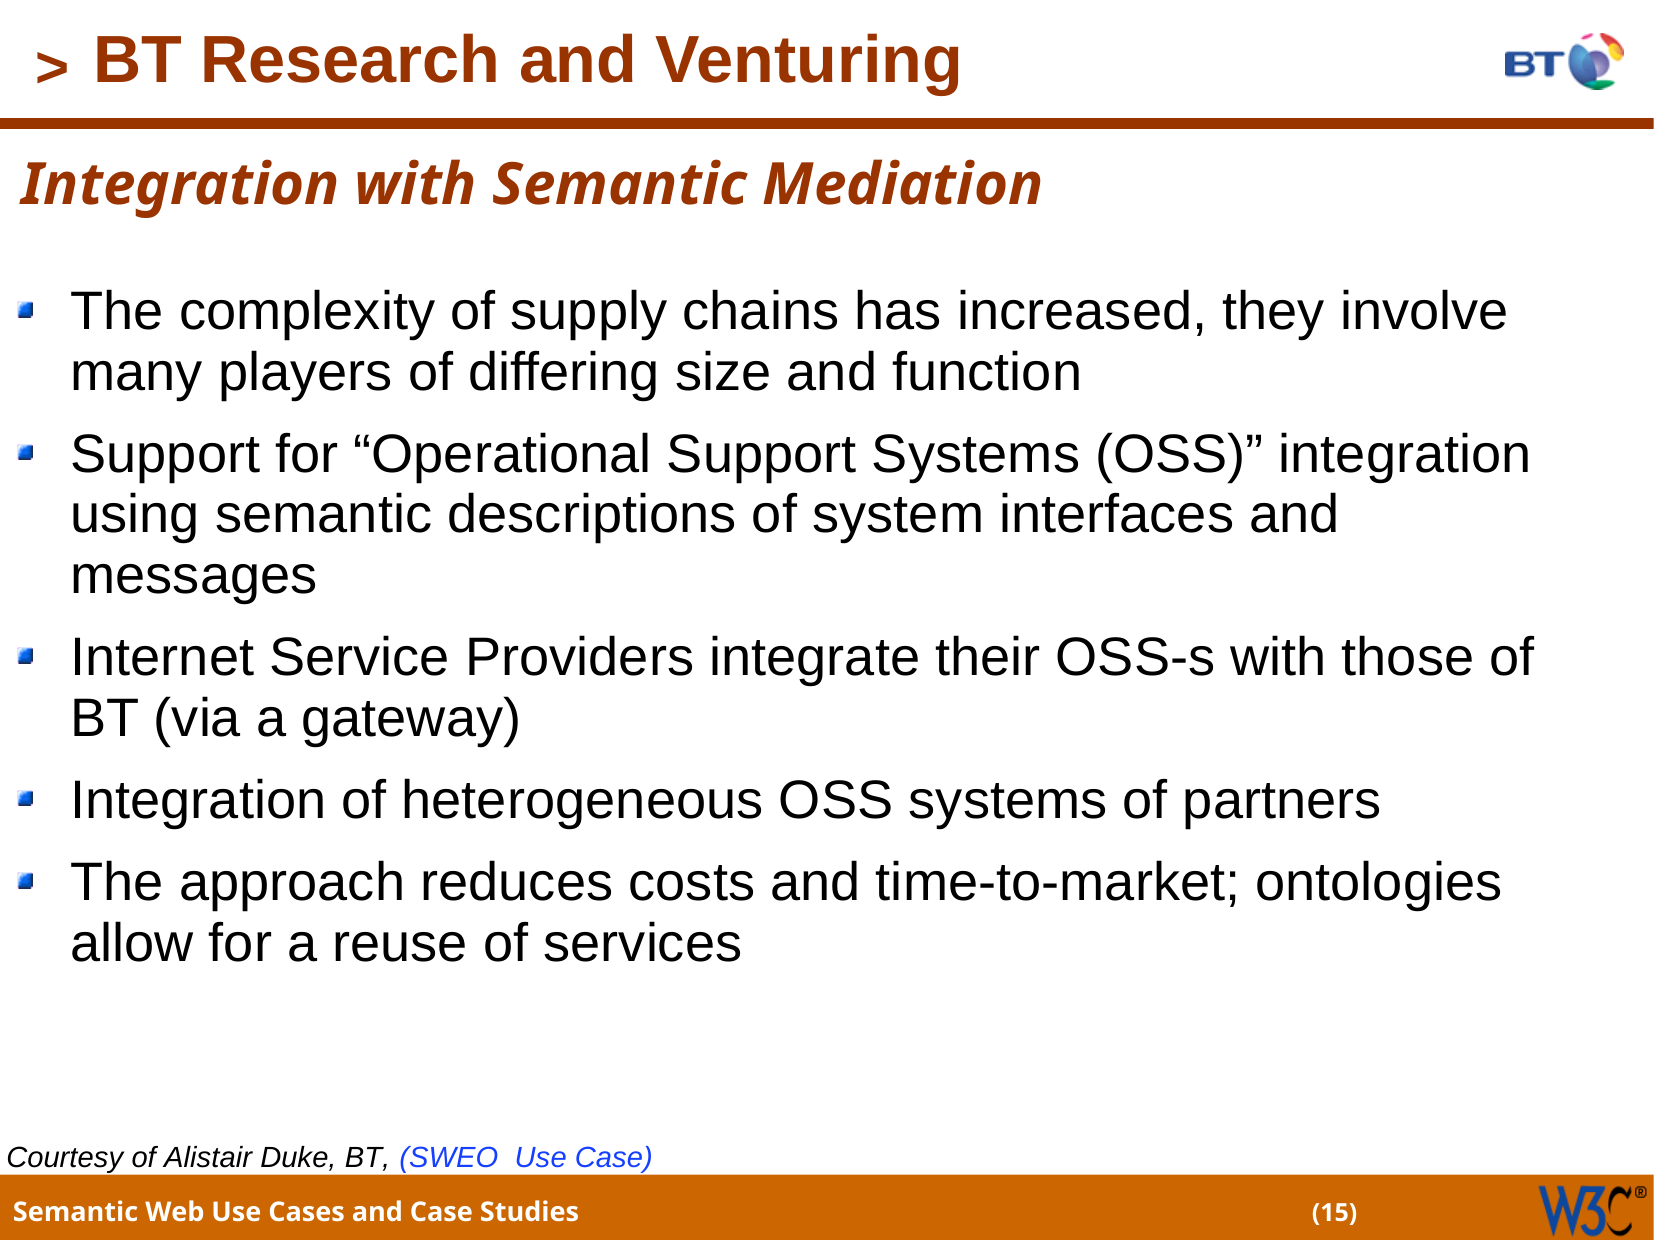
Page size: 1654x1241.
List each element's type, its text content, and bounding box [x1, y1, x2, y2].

picture [1535, 1183, 1651, 1240]
picture [1505, 33, 1624, 90]
text_box Integration with Semantic Mediation [21, 143, 1563, 217]
list The complexity of supply chains has increased, they involve many players of differing size and function Support for “Operational Support Systems (OSS)” integration using semantic descriptions of system interfaces and messages Internet Service Providers integrate their OSS-s with those of BT (via a gateway) Integration of heterogeneous OSS systems of partners The approach reduces costs and time-to-market; ontologies allow for a reuse of services [0, 277, 1595, 1057]
text_box Courtesy of Alistair Duke, BT, (SWEO Use Case) [6, 1139, 891, 1173]
title BT Research and Venturing [93, 0, 1493, 119]
